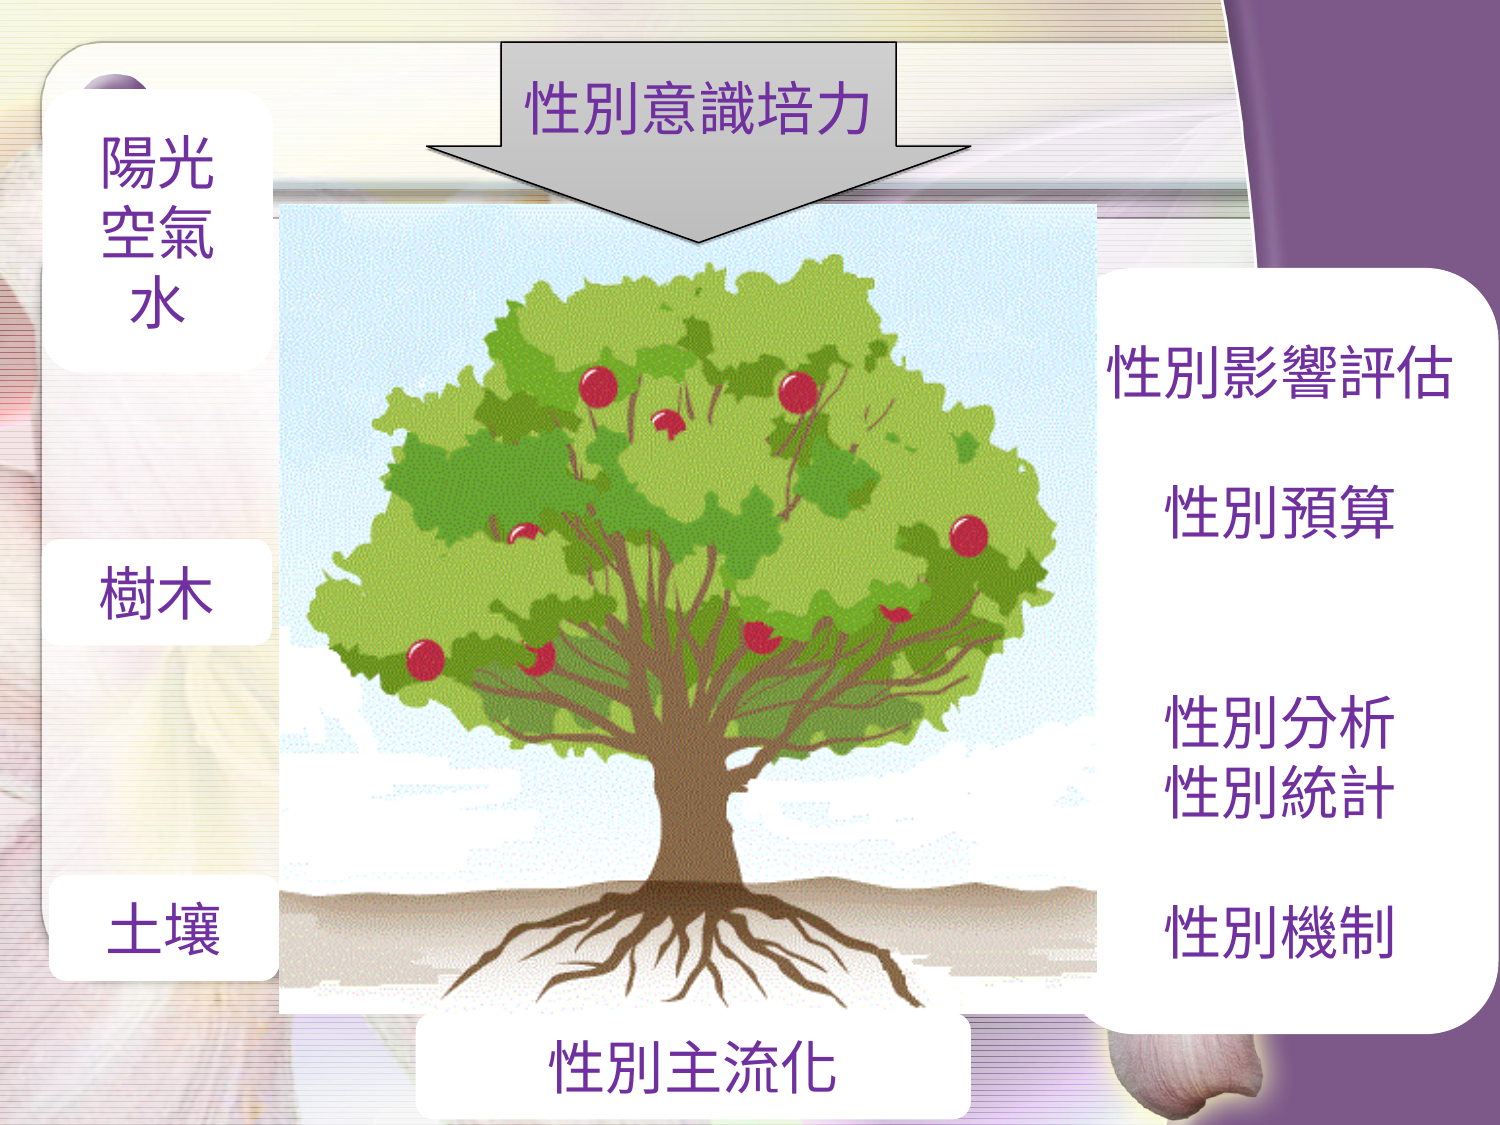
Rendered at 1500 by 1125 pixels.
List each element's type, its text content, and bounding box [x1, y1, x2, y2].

text_box 性別影響評估 性別預算 性別分析 性別統計 性別機制 [1084, 267, 1499, 1035]
text_box 陽光 空氣 水 [42, 89, 273, 373]
text_box 土壤 [48, 874, 279, 981]
text_box 性別意識培力 [426, 42, 971, 243]
text_box 樹木 [41, 539, 272, 646]
picture [279, 204, 1097, 1014]
text_box 性別主流化 [415, 1014, 971, 1120]
